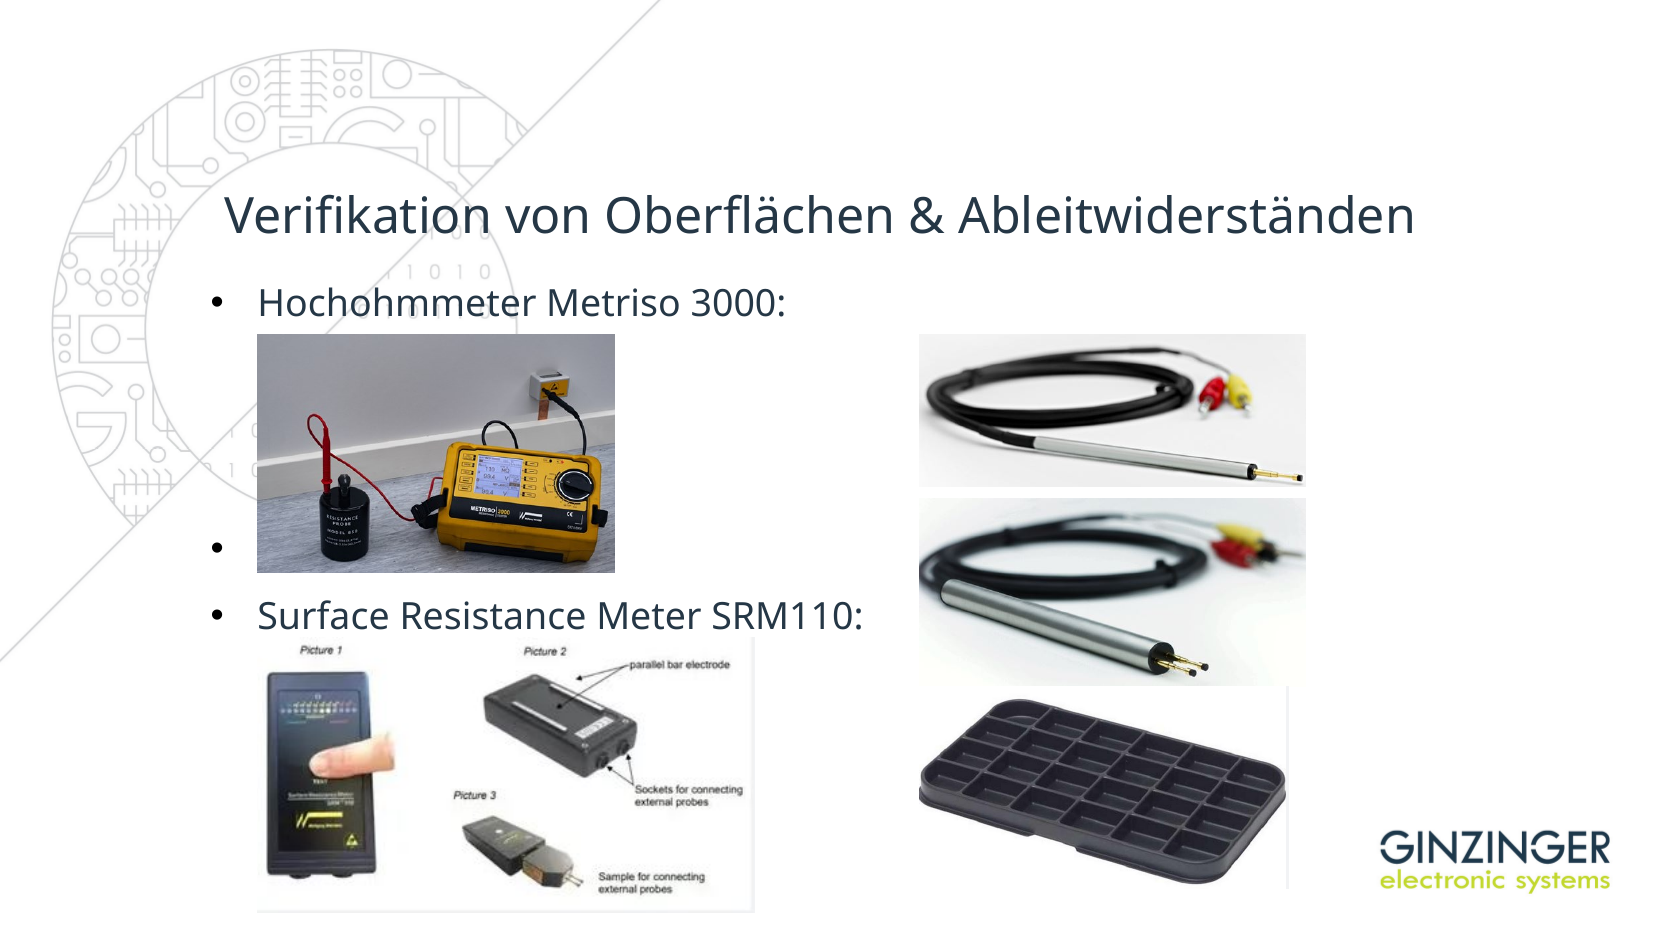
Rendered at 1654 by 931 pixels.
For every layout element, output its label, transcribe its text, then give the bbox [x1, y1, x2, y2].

picture [257, 334, 615, 573]
picture [919, 498, 1306, 889]
picture [919, 334, 1306, 488]
list Hochohmmeter Metriso 3000: Surface Resistance Meter SRM110: [210, 278, 1611, 813]
picture [257, 637, 755, 913]
title Verifikation von Oberflächen & Ableitwiderständen [224, 183, 1611, 244]
